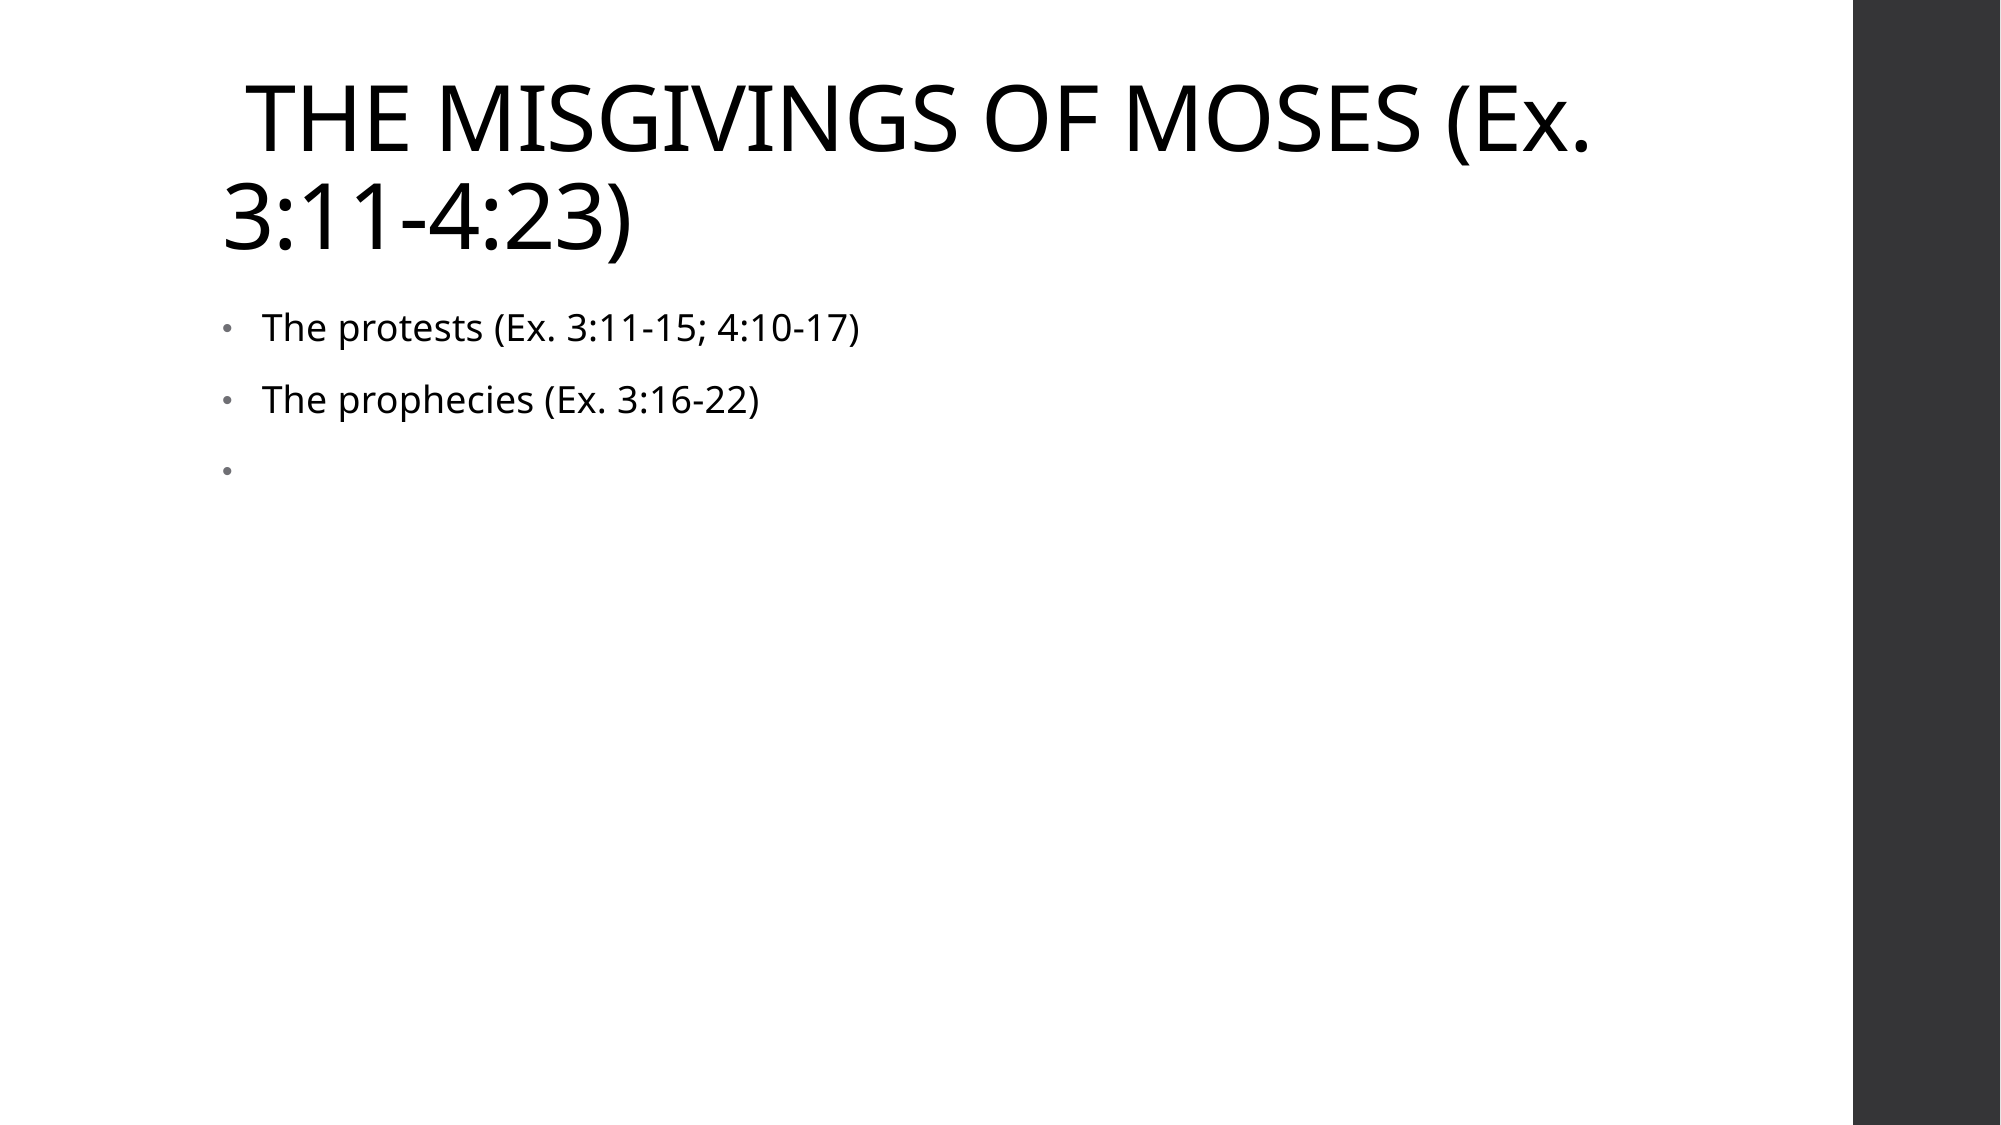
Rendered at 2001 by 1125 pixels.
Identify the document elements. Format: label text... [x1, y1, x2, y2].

list The protests (Ex. 3:11-15; 4:10-17) The prophecies (Ex. 3:16-22) [206, 299, 1617, 1014]
title THE MISGIVINGS OF MOSES (Ex. 3:11-4:23) [206, 60, 1797, 278]
